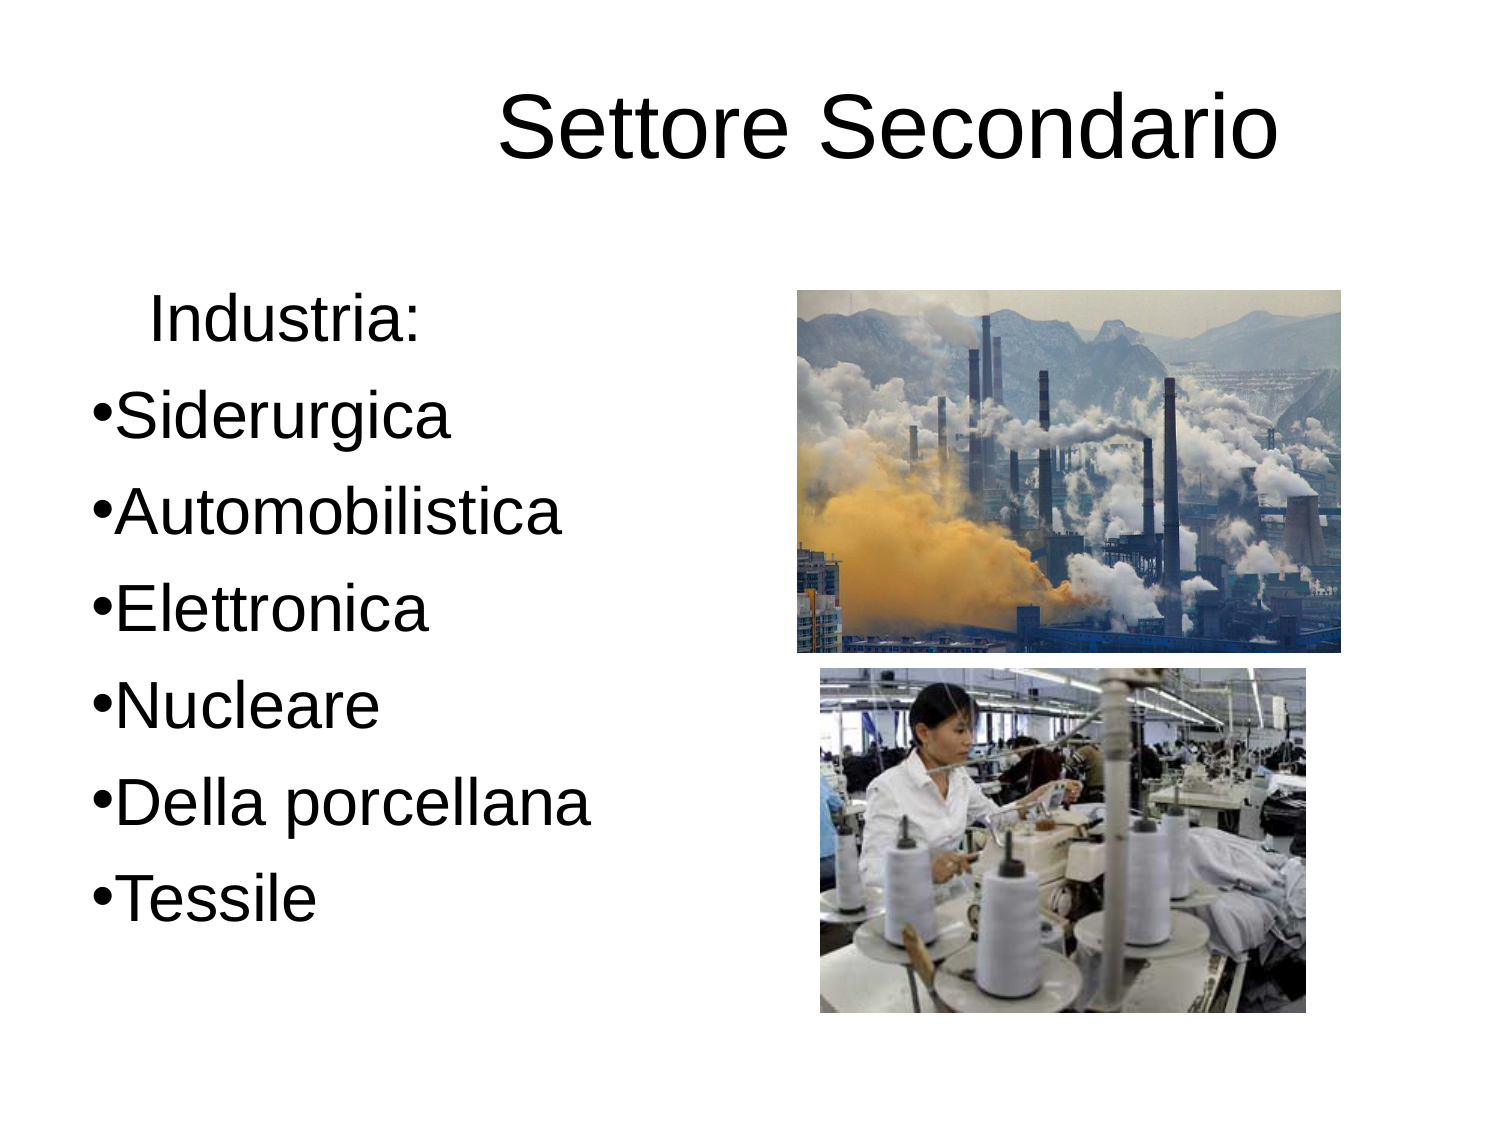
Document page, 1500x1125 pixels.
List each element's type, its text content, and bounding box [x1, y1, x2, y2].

picture [820, 668, 1306, 1013]
picture [797, 290, 1341, 653]
title Settore Secondario [76, 47, 1402, 197]
list Industria: Siderurgica Automobilistica Elettronica Nucleare Della porcellana Tessile [76, 267, 1427, 1010]
